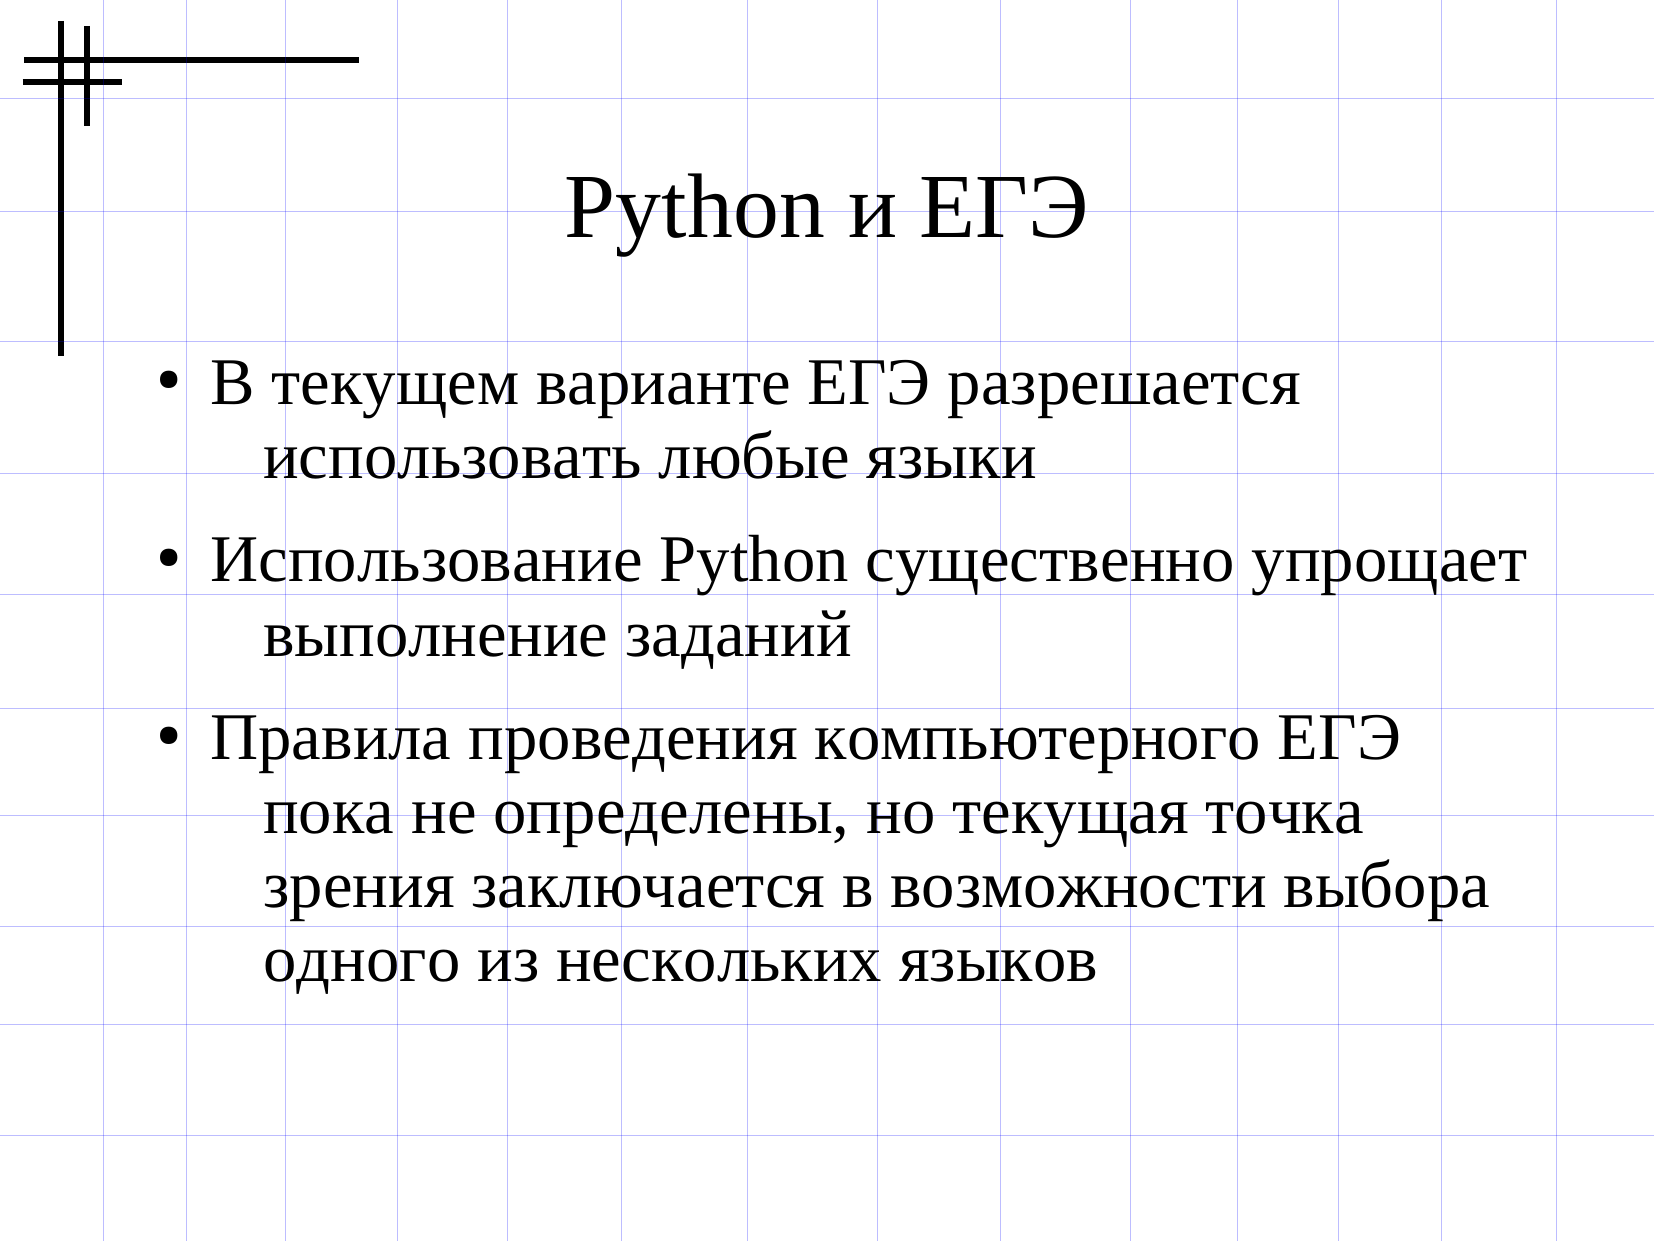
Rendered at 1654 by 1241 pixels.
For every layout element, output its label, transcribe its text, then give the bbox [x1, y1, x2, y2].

list В текущем варианте ЕГЭ разрешается использовать любые языки Использование Python существенно упрощает выполнение заданий Правила проведения компьютерного ЕГЭ пока не определены, но текущая точка зрения заключается в возможности выбора одного из нескольких языков [121, 344, 1534, 1186]
title Python и ЕГЭ [121, 110, 1534, 303]
